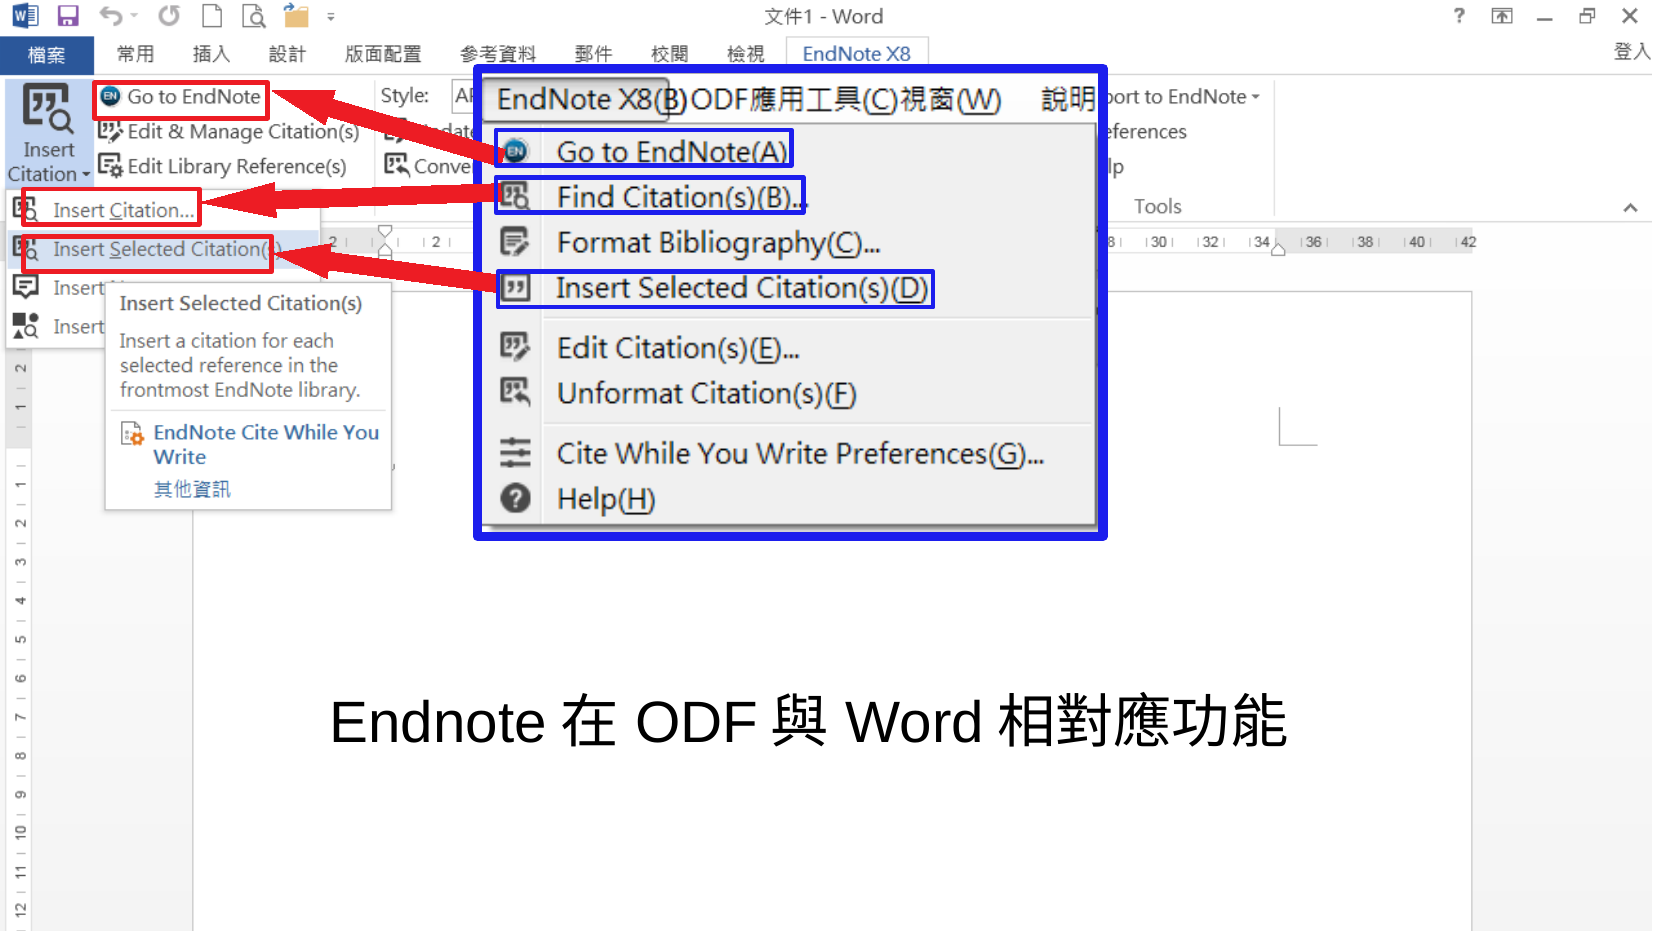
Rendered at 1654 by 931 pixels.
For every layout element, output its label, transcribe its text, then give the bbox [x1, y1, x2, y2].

title Endnote在ODF與Word相對應功能 [188, 584, 1430, 851]
text_box [274, 243, 496, 293]
text_box [272, 90, 494, 165]
text_box [498, 183, 502, 202]
text_box [202, 182, 494, 218]
picture [0, 0, 1652, 931]
text_box [498, 147, 506, 163]
